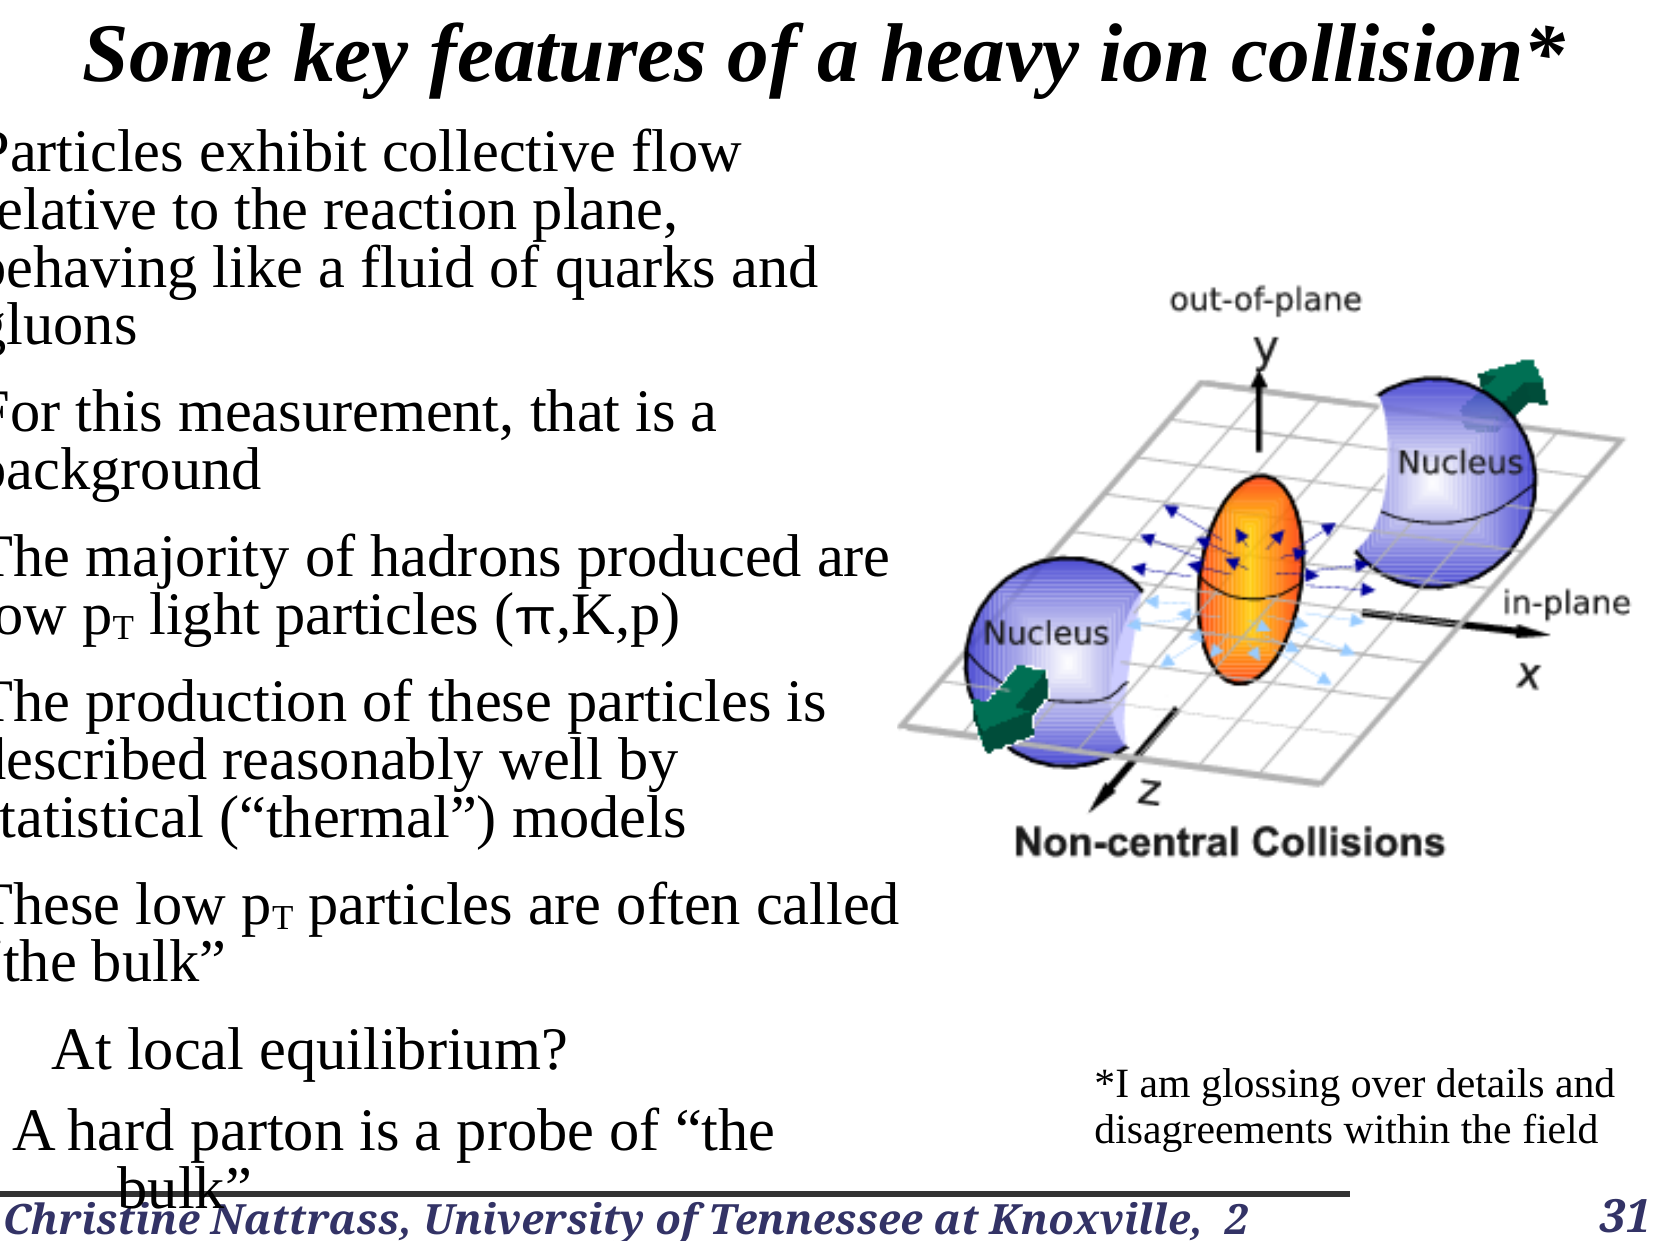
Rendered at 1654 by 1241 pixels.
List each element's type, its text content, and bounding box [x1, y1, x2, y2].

list Particles exhibit collective flow relative to the reaction plane, behaving like a fluid of quarks and gluons For this measurement, that is a background The majority of hadrons produced are low pT light particles (,K,p) The production of these particles is described reasonably well by statistical (“thermal”) models These low pT particles are often called “the bulk” At local equilibrium? A hard parton is a probe of “the bulk” [0, 113, 914, 1184]
title Some key features of a heavy ion collision* [0, 0, 1651, 114]
text_box *I am glossing over details and disagreements within the field [1079, 1053, 1643, 1161]
picture [897, 270, 1648, 874]
